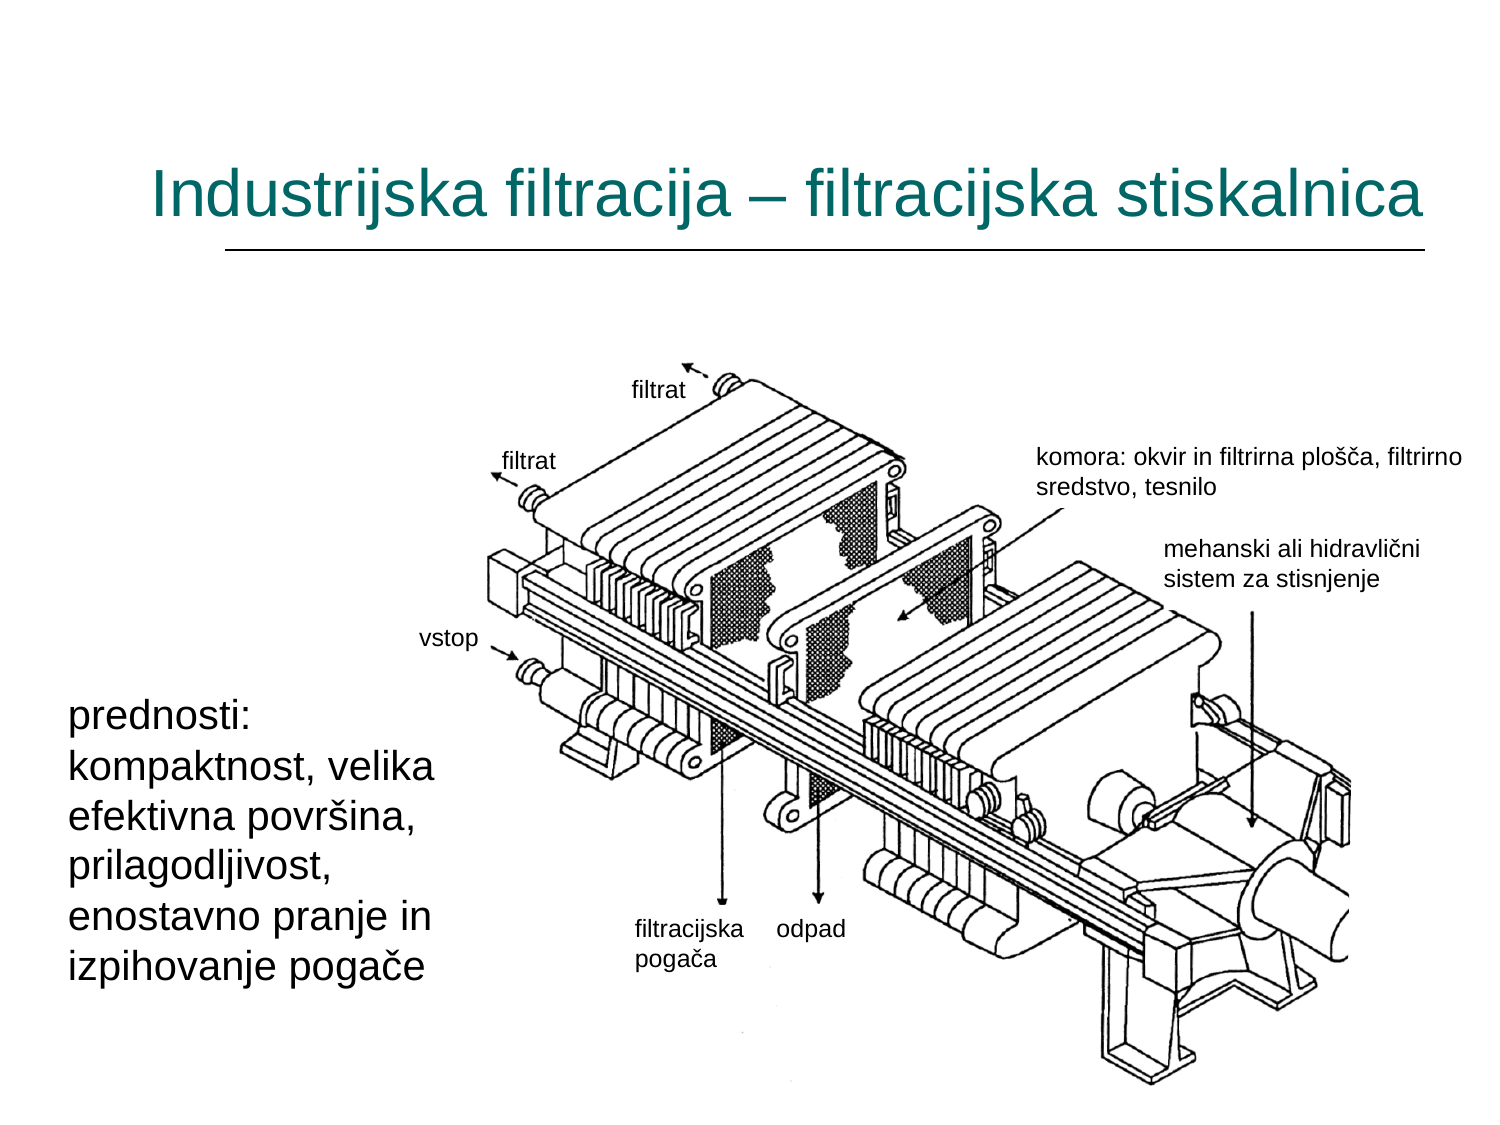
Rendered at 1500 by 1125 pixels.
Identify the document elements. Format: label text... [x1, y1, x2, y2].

text_box filtracijska pogača [620, 904, 762, 981]
text_box mehanski ali hidravlični sistem za stisnjenje [1163, 514, 1424, 611]
text_box filtrat [501, 444, 573, 475]
text_box prednosti: kompaktnost, velika efektivna površina, prilagodljivost, enostavno pranje in izpihovanje pogače [53, 680, 511, 997]
picture [433, 351, 1359, 1094]
text_box odpad [761, 904, 904, 951]
text_box komora: okvir in filtrirna plošča, filtrirno sredstvo, tesnilo [1021, 432, 1483, 508]
text_box vstop [419, 621, 491, 652]
title Industrijska filtracija – filtracijska stiskalnica [135, 49, 1459, 237]
text_box filtrat [631, 373, 703, 404]
